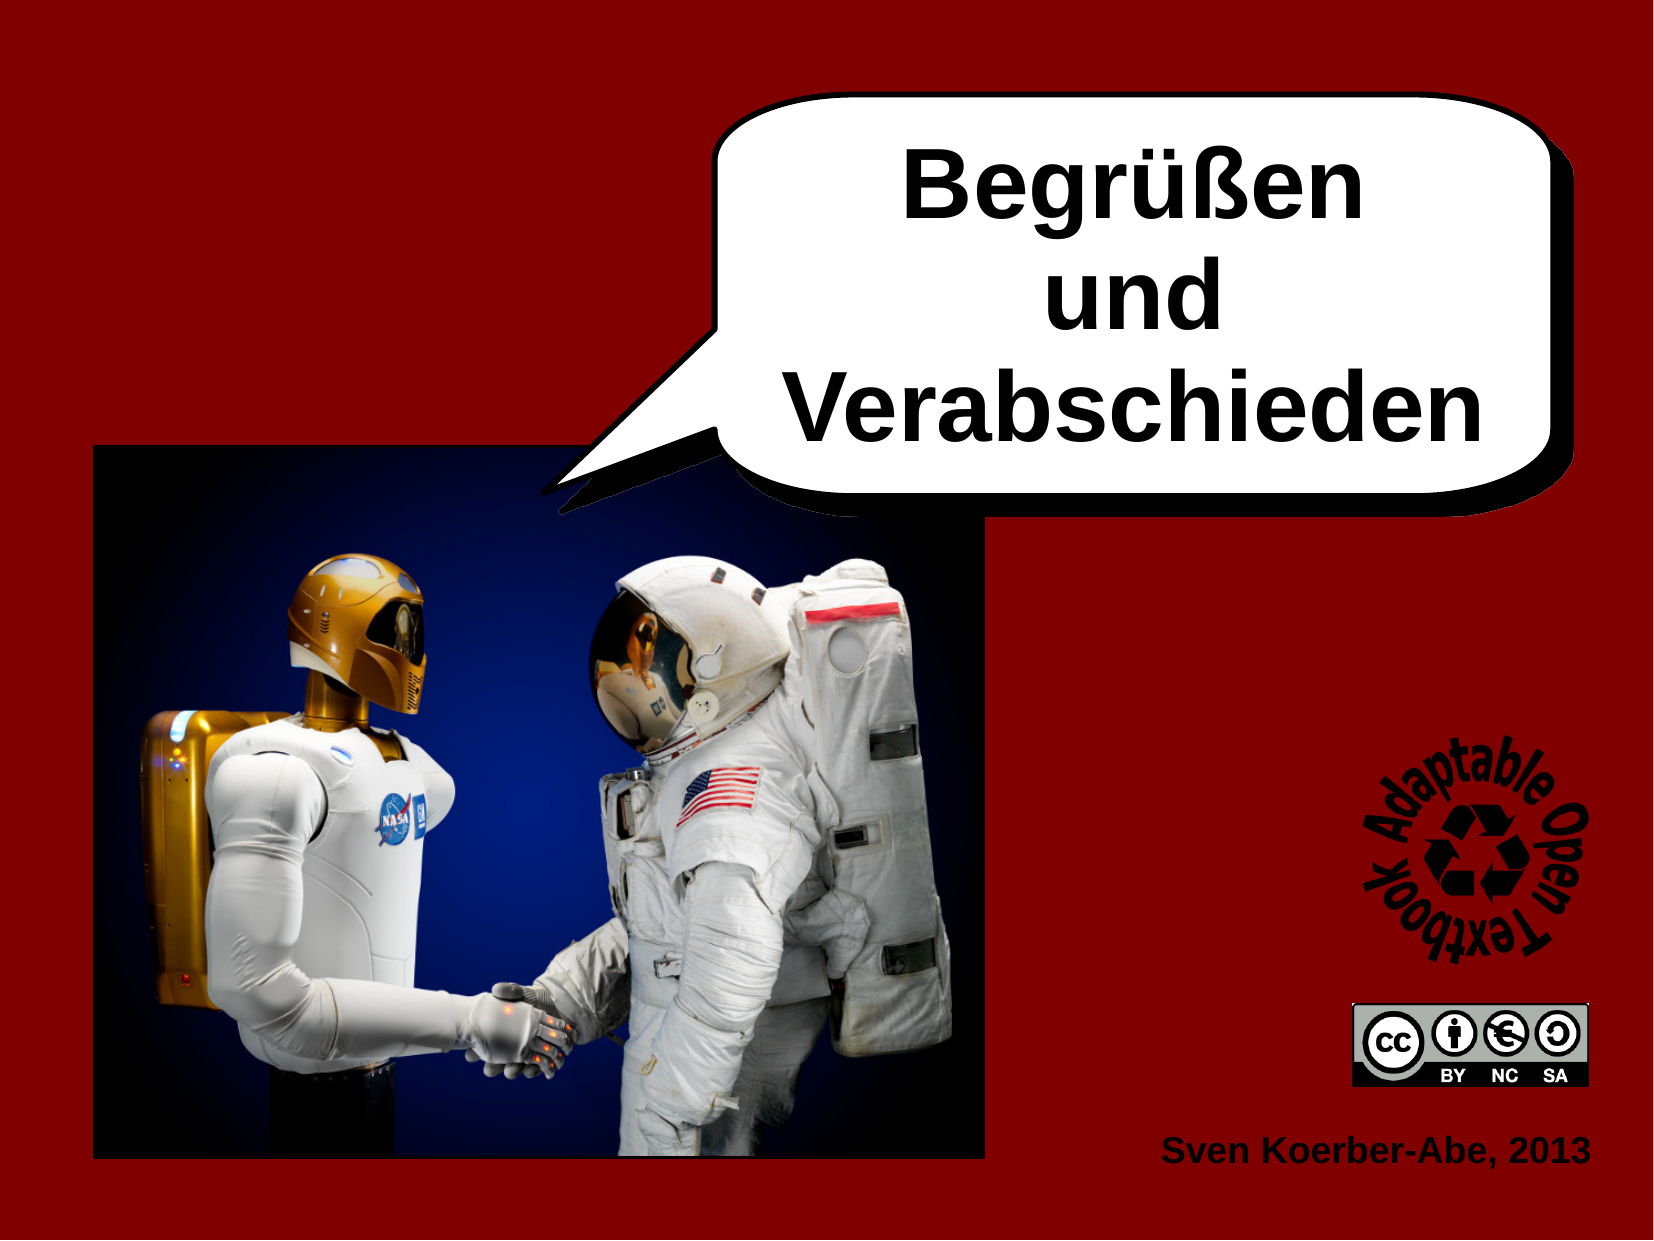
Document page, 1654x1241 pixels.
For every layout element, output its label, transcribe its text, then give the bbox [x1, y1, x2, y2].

picture [1352, 1003, 1589, 1087]
text_box Sven Koerber-Abe, 2013 [1098, 1122, 1607, 1182]
text_box Begrüßen und Verabschieden [543, 94, 1554, 497]
picture [1358, 732, 1595, 969]
picture [96, 447, 983, 1157]
